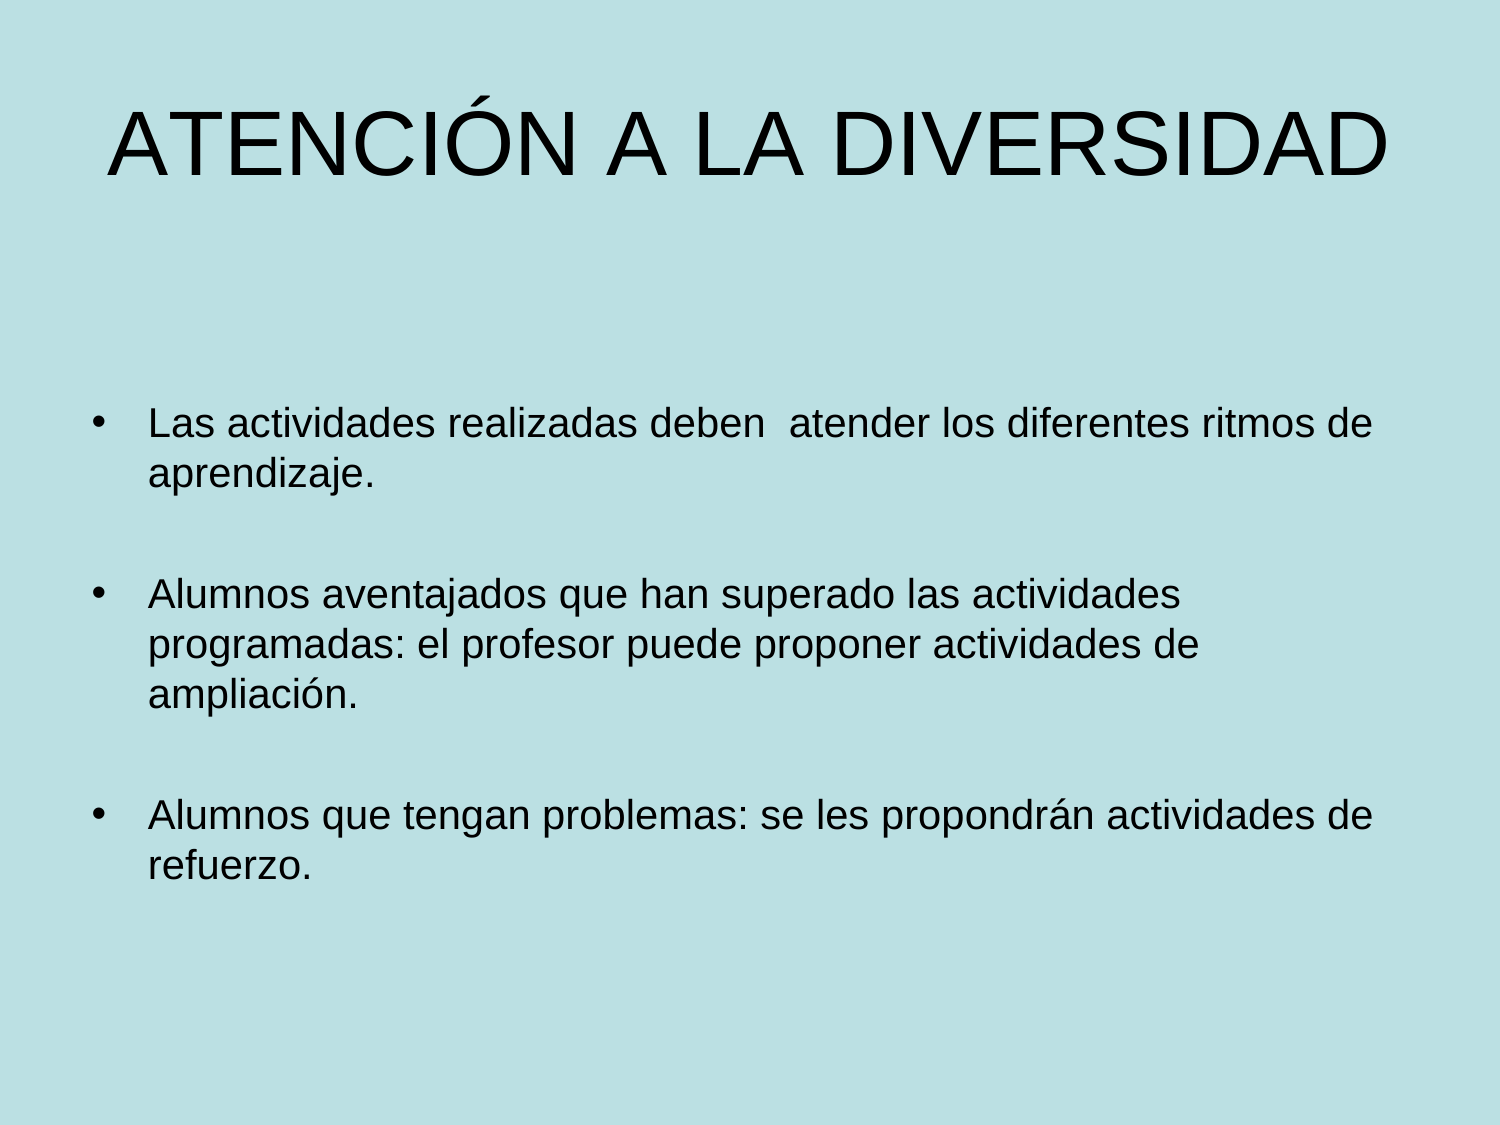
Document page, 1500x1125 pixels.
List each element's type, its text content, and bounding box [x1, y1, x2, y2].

title ATENCIÓN A LA DIVERSIDAD [75, 45, 1426, 233]
list Las actividades realizadas deben atender los diferentes ritmos de aprendizaje. Alumnos aventajados que han superado las actividades programadas: el profesor puede proponer actividades de ampliación. Alumnos que tengan problemas: se les propondrán actividades de refuerzo. [76, 267, 1427, 1010]
